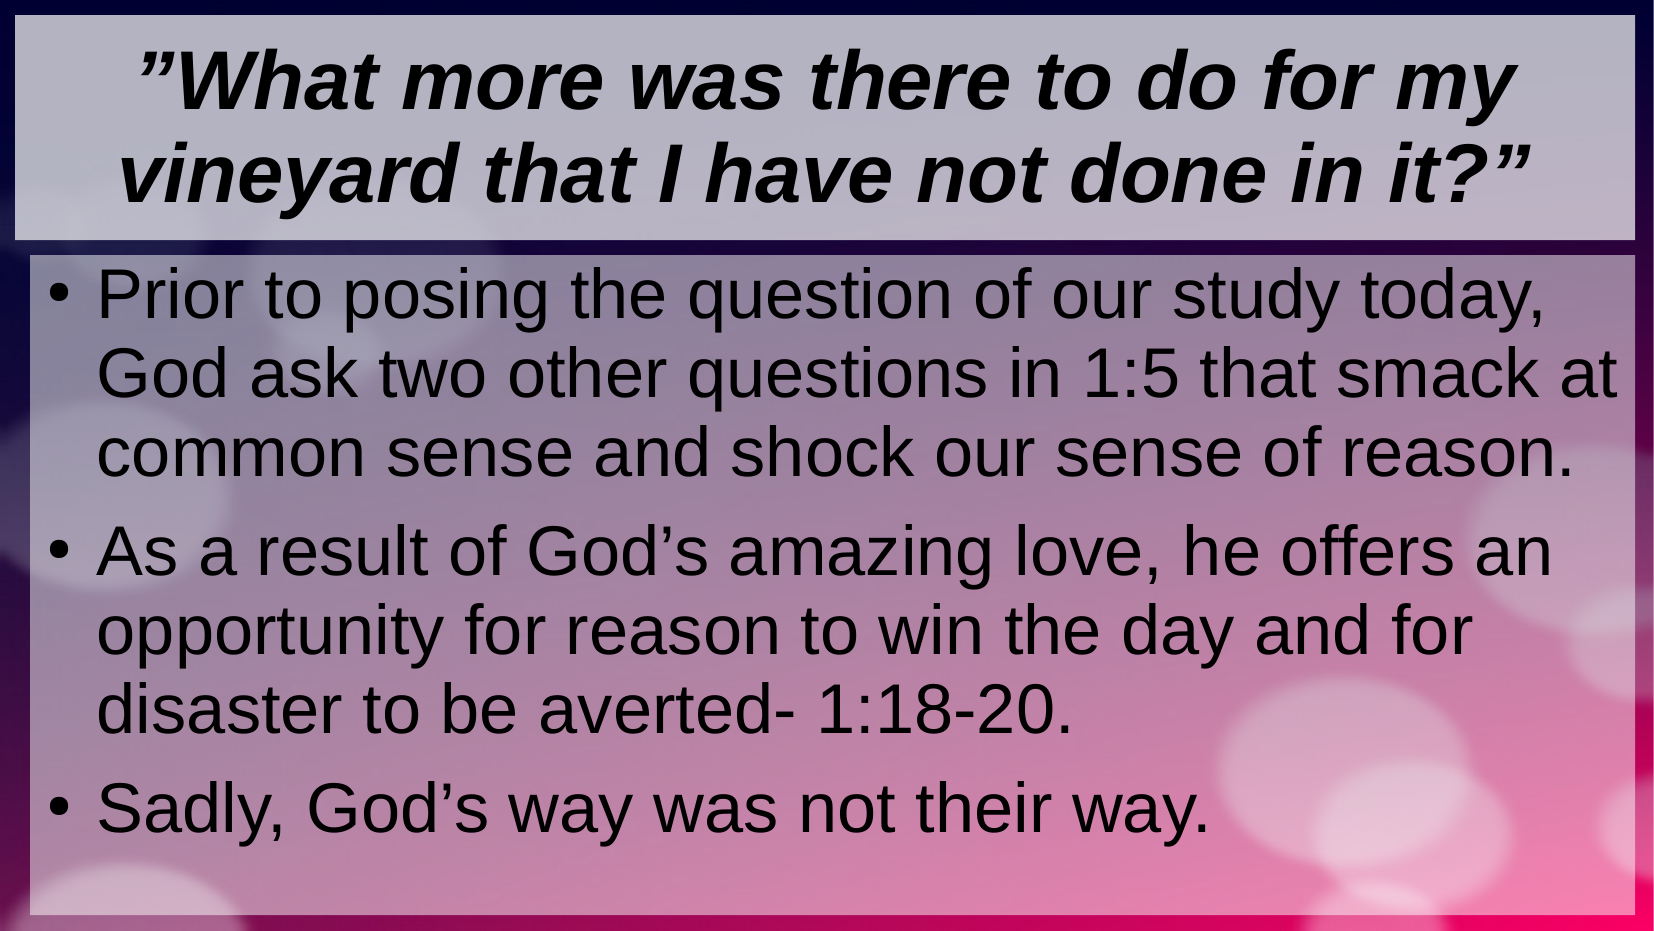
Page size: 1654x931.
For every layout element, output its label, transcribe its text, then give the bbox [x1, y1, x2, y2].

list Prior to posing the question of our study today, God ask two other questions in 1:5 that smack at common sense and shock our sense of reason. As a result of God’s amazing love, he offers an opportunity for reason to win the day and for disaster to be averted- 1:18-20. Sadly, God’s way was not their way. [30, 255, 1636, 916]
title ”What more was there to do for my vineyard that I have not done in it?” [15, 15, 1636, 241]
picture [0, 0, 1654, 931]
